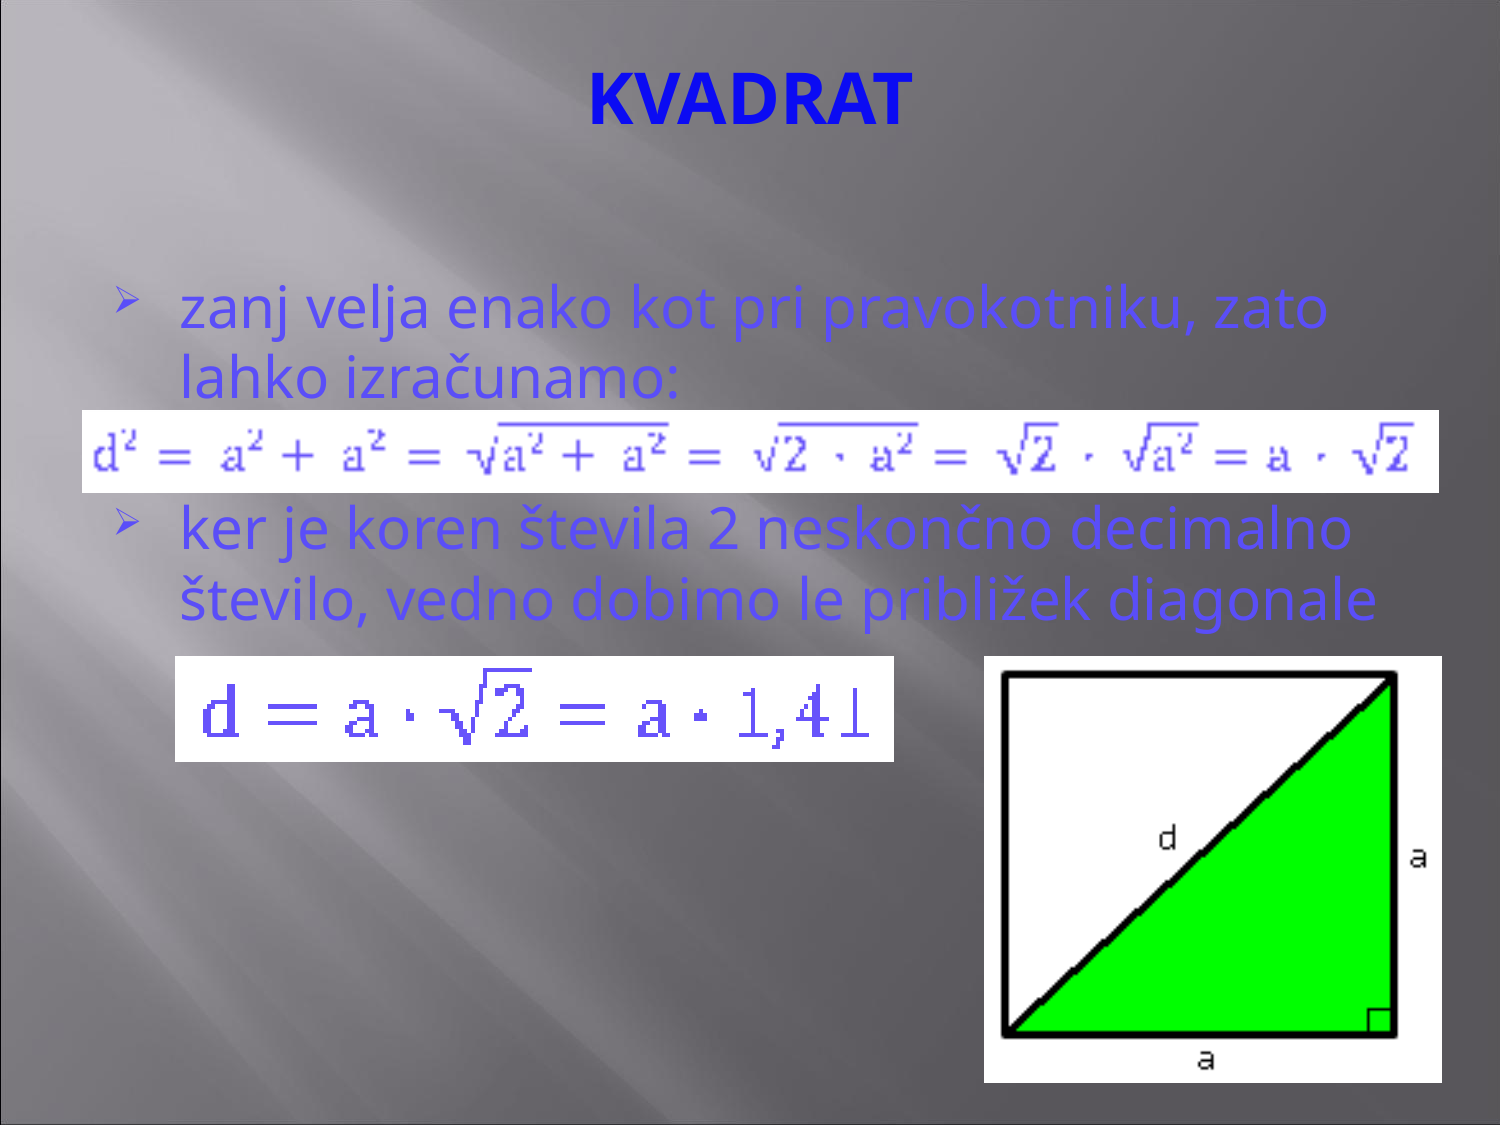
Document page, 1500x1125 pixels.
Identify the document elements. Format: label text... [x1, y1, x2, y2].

title KVADRAT [75, 45, 1425, 233]
picture [0, 0, 1500, 1125]
list zanj velja enako kot pri pravokotniku, zato lahko izračunamo: ker je koren števila 2 neskončno decimalno število, vedno dobimo le približek diagonale [75, 262, 1425, 1035]
